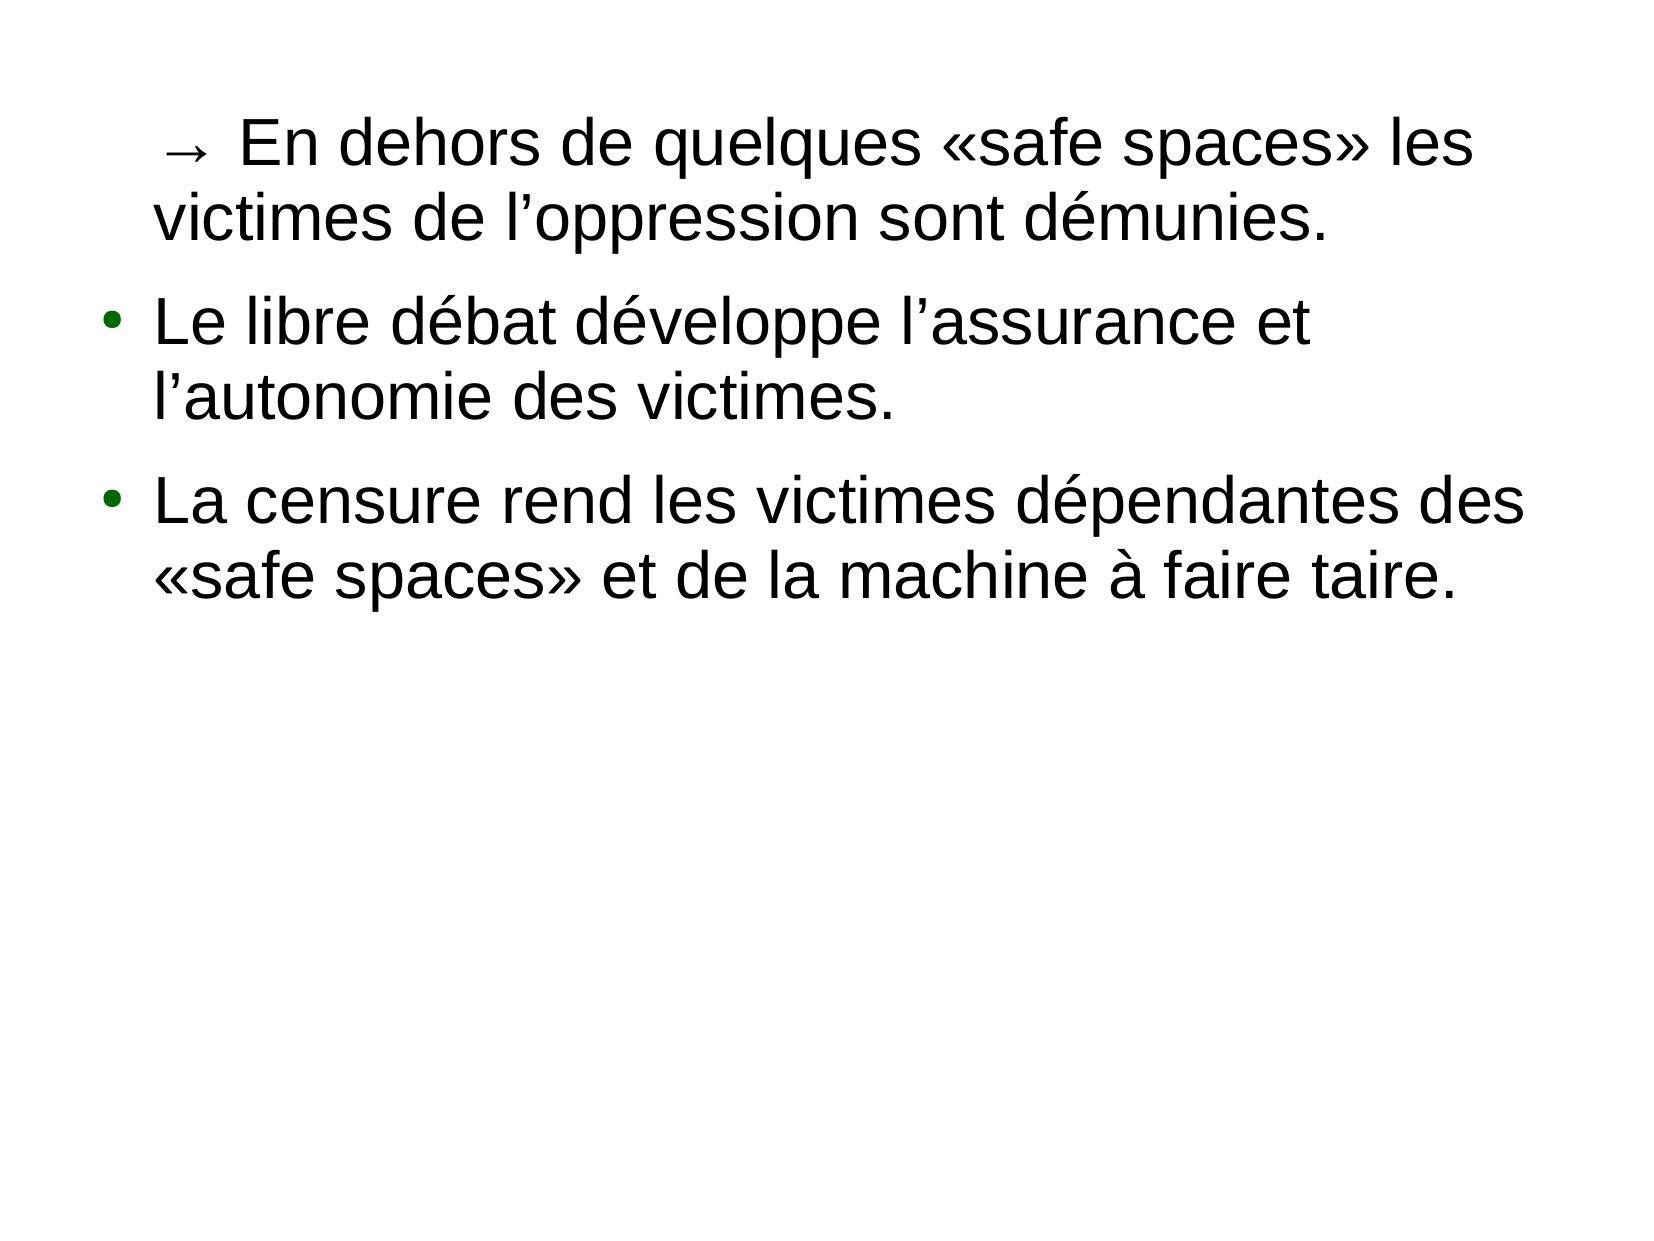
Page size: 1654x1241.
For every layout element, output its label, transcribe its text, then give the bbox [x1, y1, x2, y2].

list → En dehors de quelques «safe spaces» les victimes de l’oppression sont démunies. Le libre débat développe l’assurance et l’autonomie des victimes. La censure rend les victimes dépendantes des «safe spaces» et de la machine à faire taire. [82, 105, 1571, 1156]
